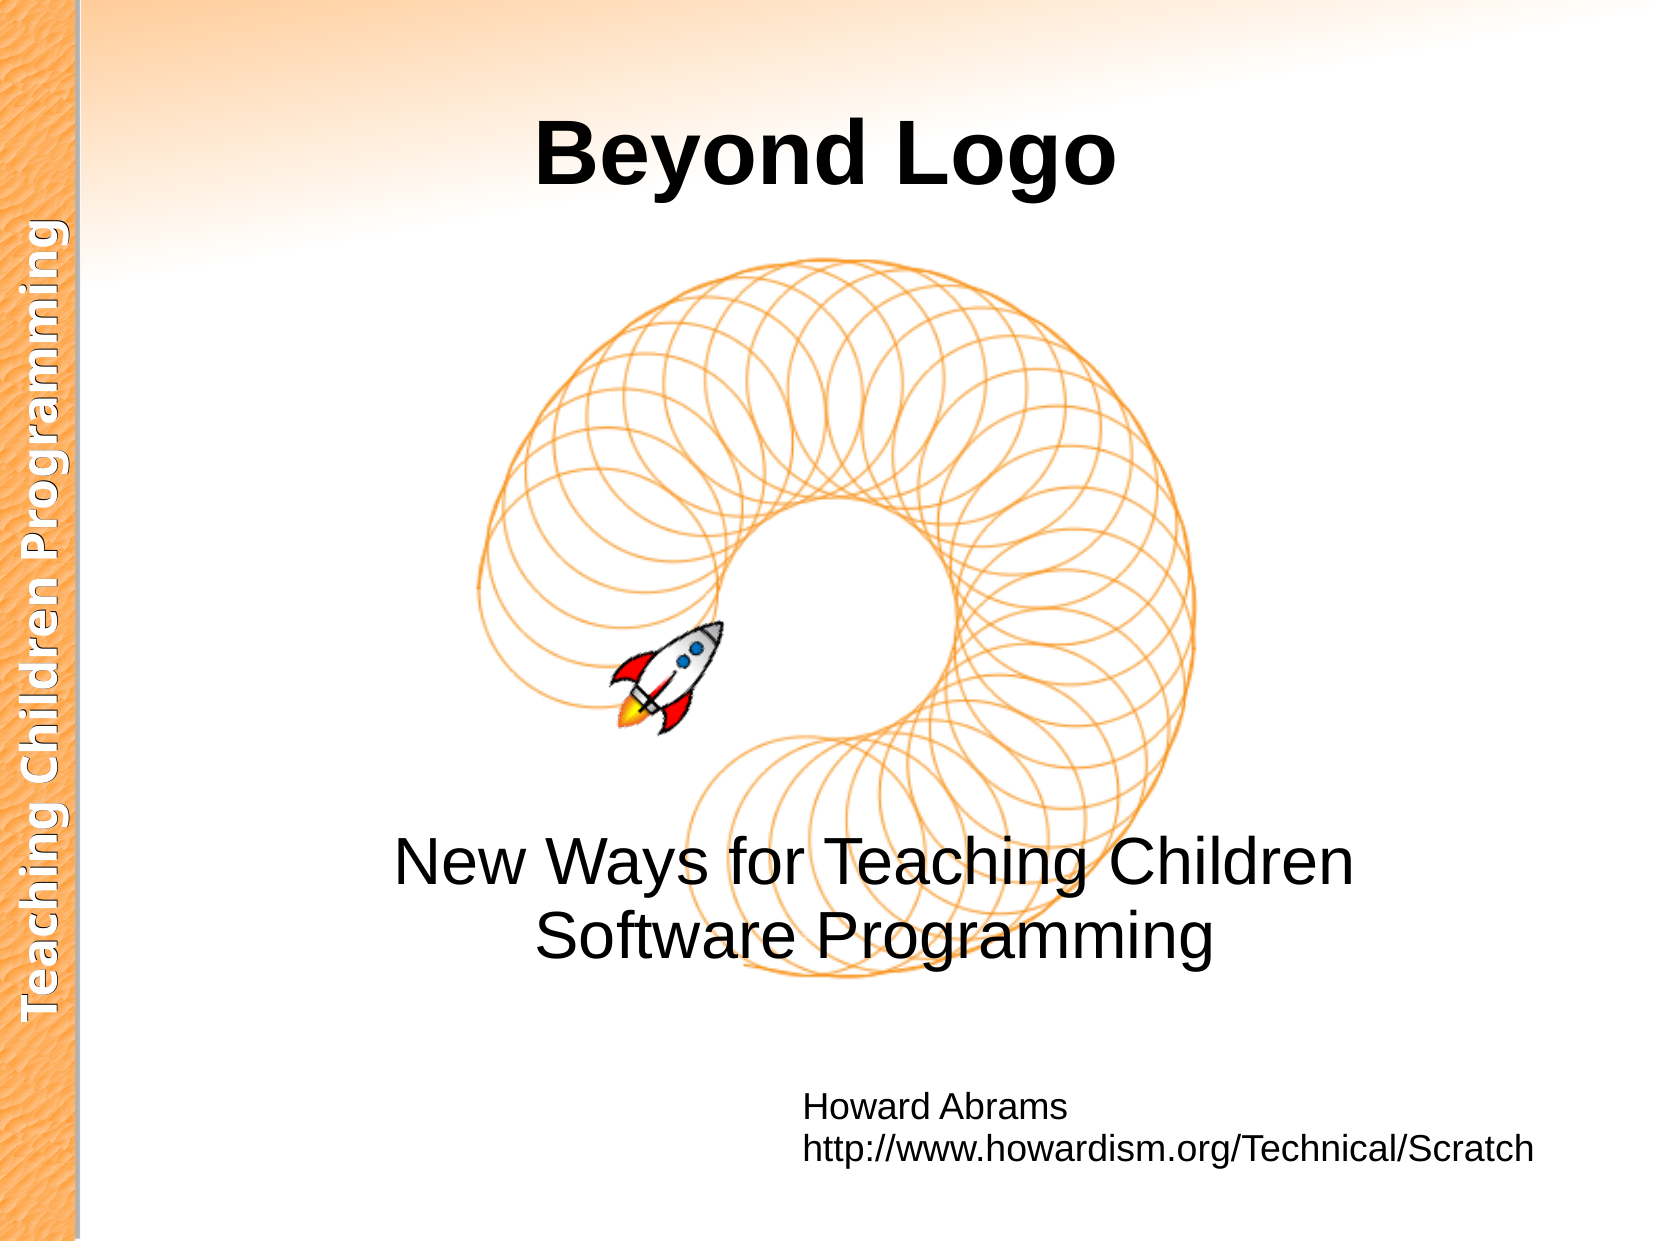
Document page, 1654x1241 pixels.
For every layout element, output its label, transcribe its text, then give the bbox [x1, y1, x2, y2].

picture [448, 257, 1211, 783]
text_box Howard Abrams http://www.howardism.org/Technical/Scratch [787, 1077, 1551, 1177]
subtitle New Ways for Teaching Children Software Programming [100, 783, 1651, 1013]
title Beyond Logo [82, 49, 1571, 257]
picture [0, 0, 75, 1241]
